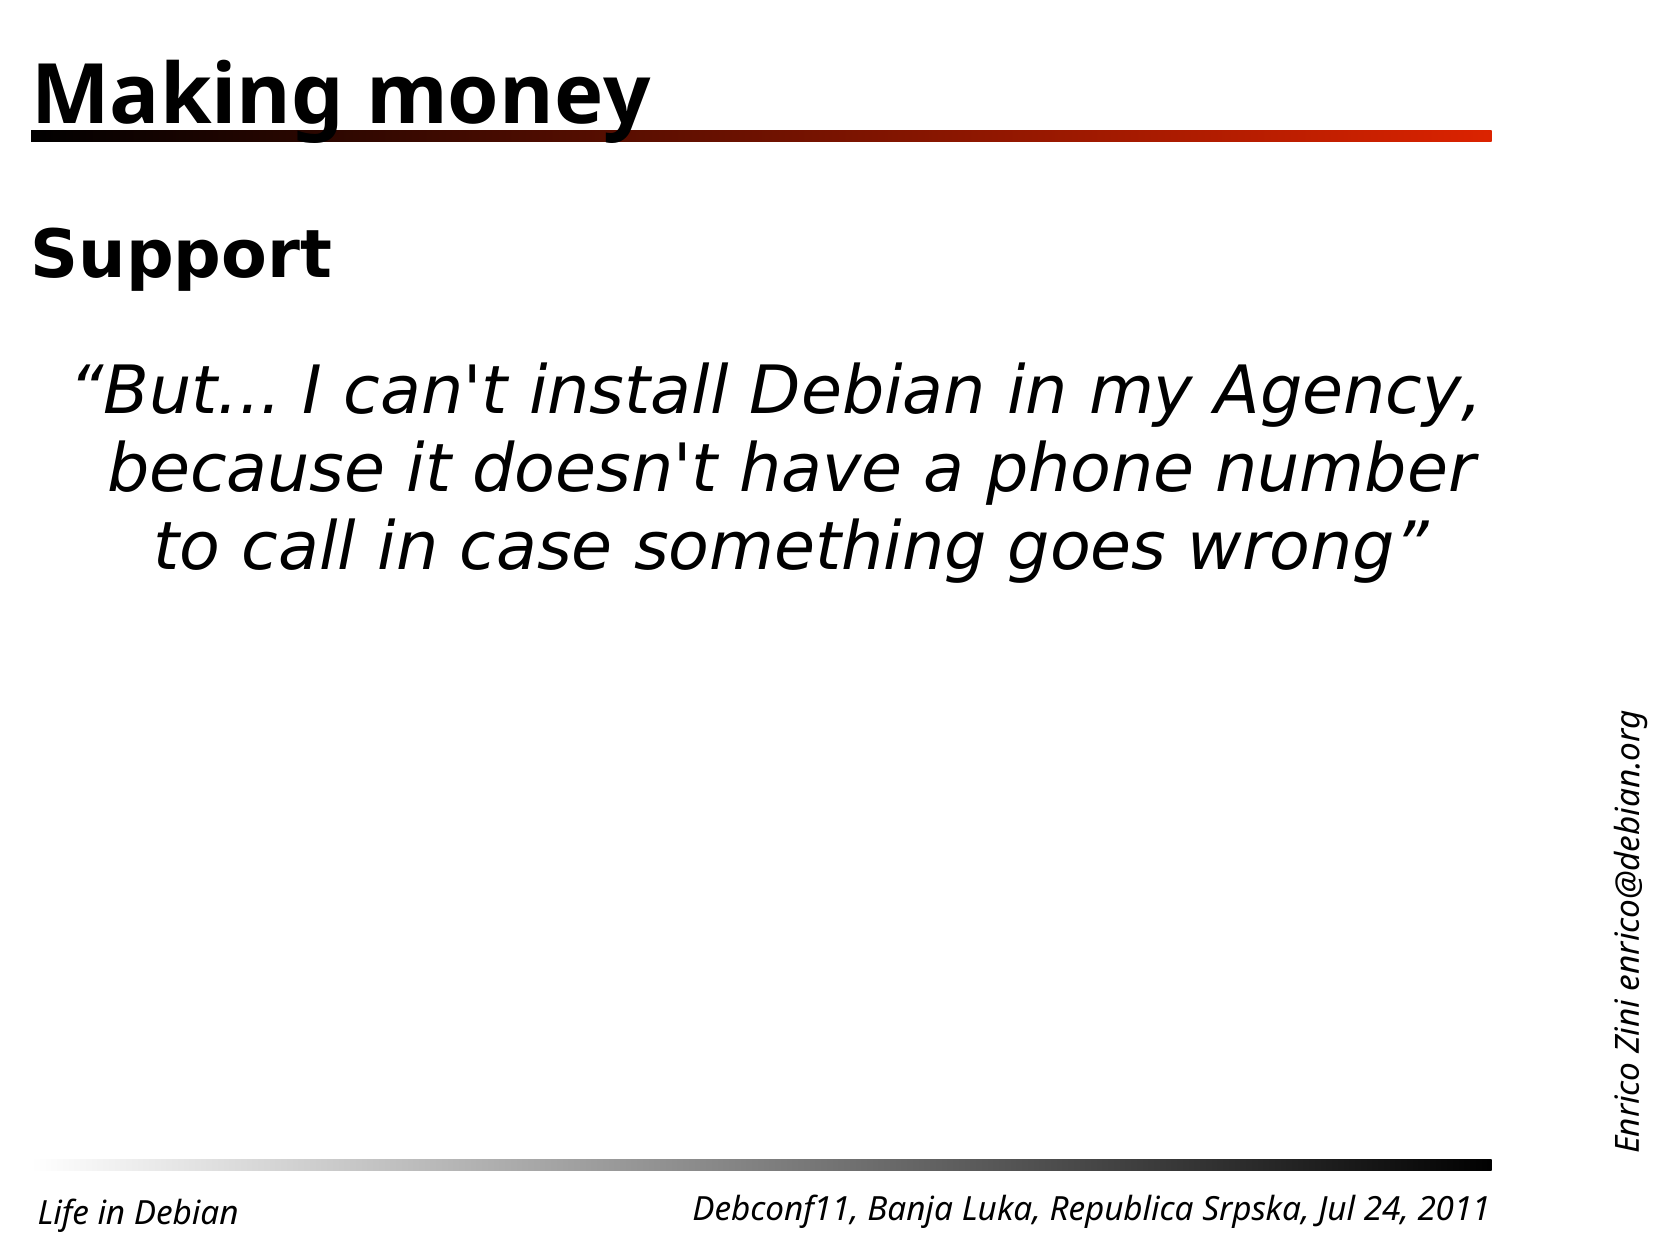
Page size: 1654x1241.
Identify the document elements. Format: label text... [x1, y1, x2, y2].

text_box Making money [31, 34, 1438, 168]
text_box Support “But... I can't install Debian in my Agency, because it doesn't have a phone number to call in case something goes wrong” [30, 215, 1495, 1089]
